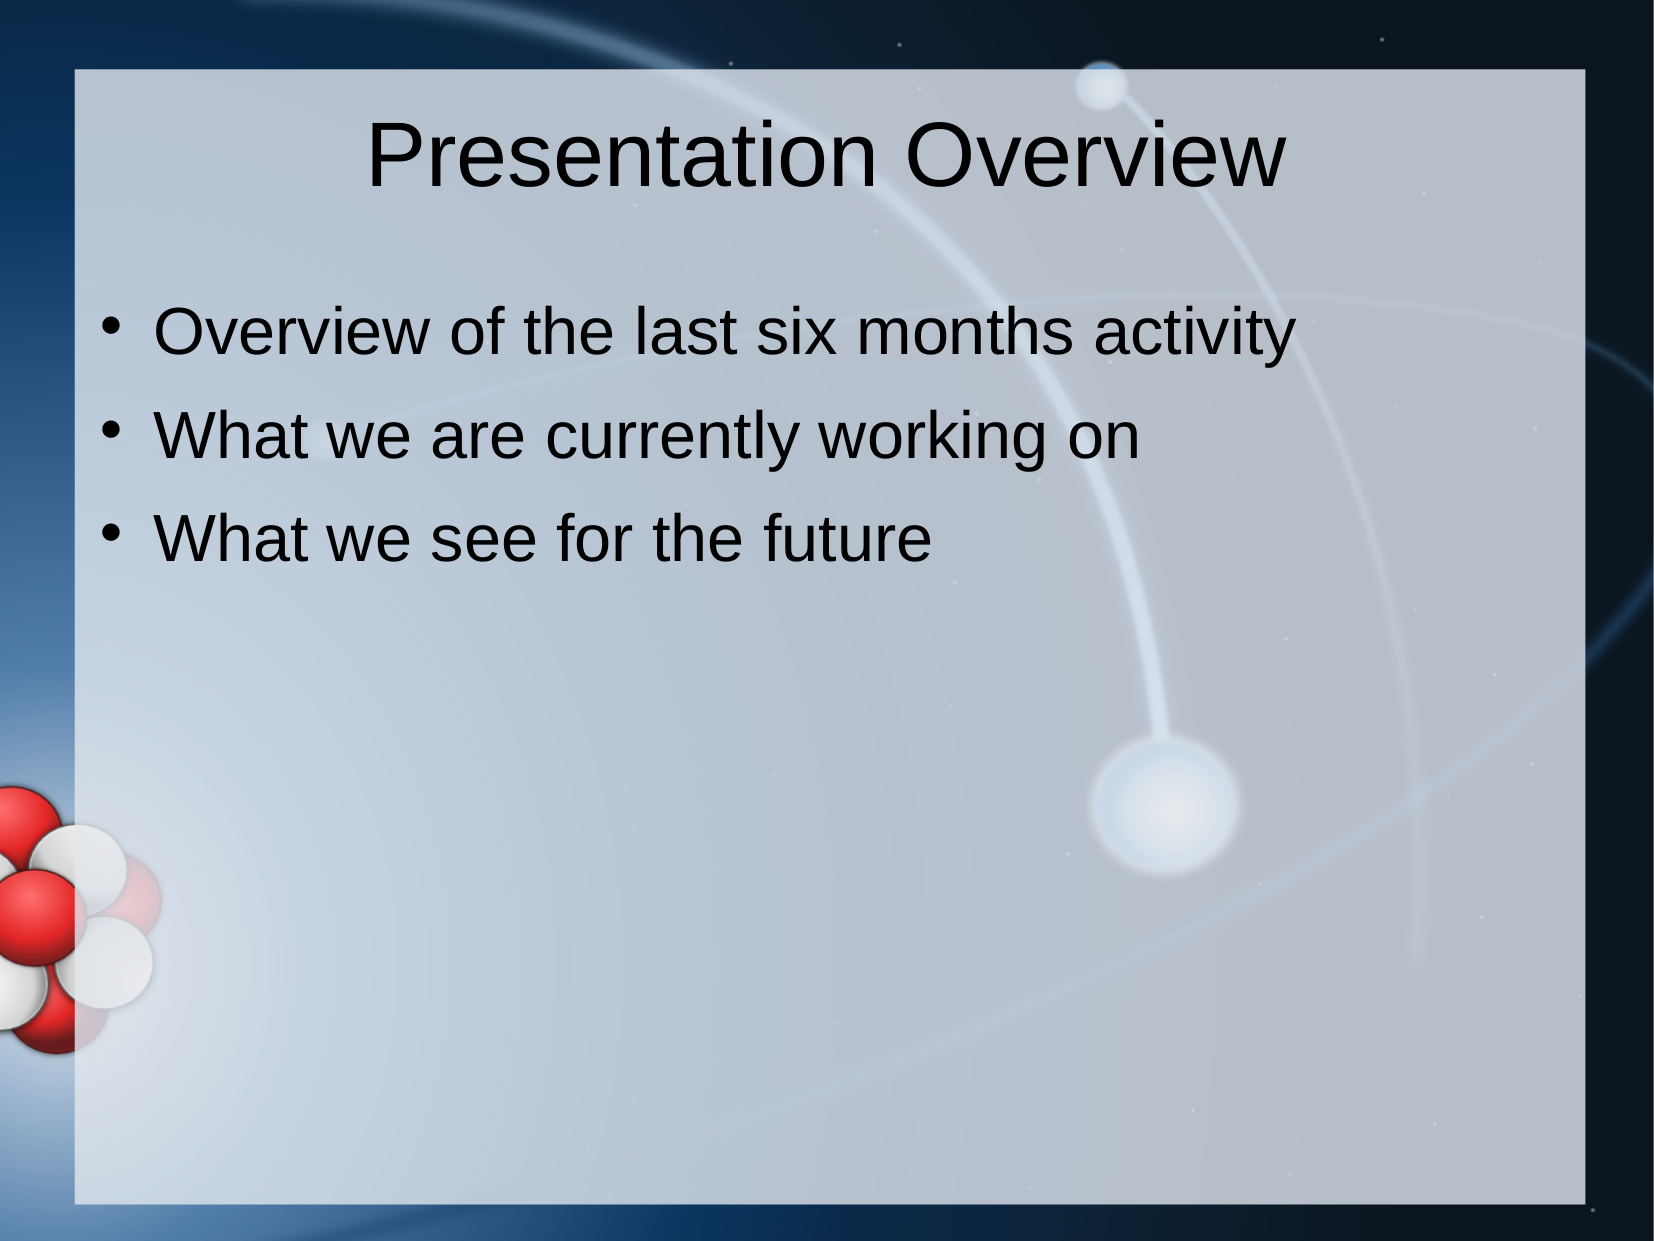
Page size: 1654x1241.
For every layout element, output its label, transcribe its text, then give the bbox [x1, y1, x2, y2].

picture [0, 0, 1654, 1241]
list Overview of the last six months activity What we are currently working on What we see for the future [82, 290, 1571, 1109]
title Presentation Overview [82, 49, 1571, 257]
